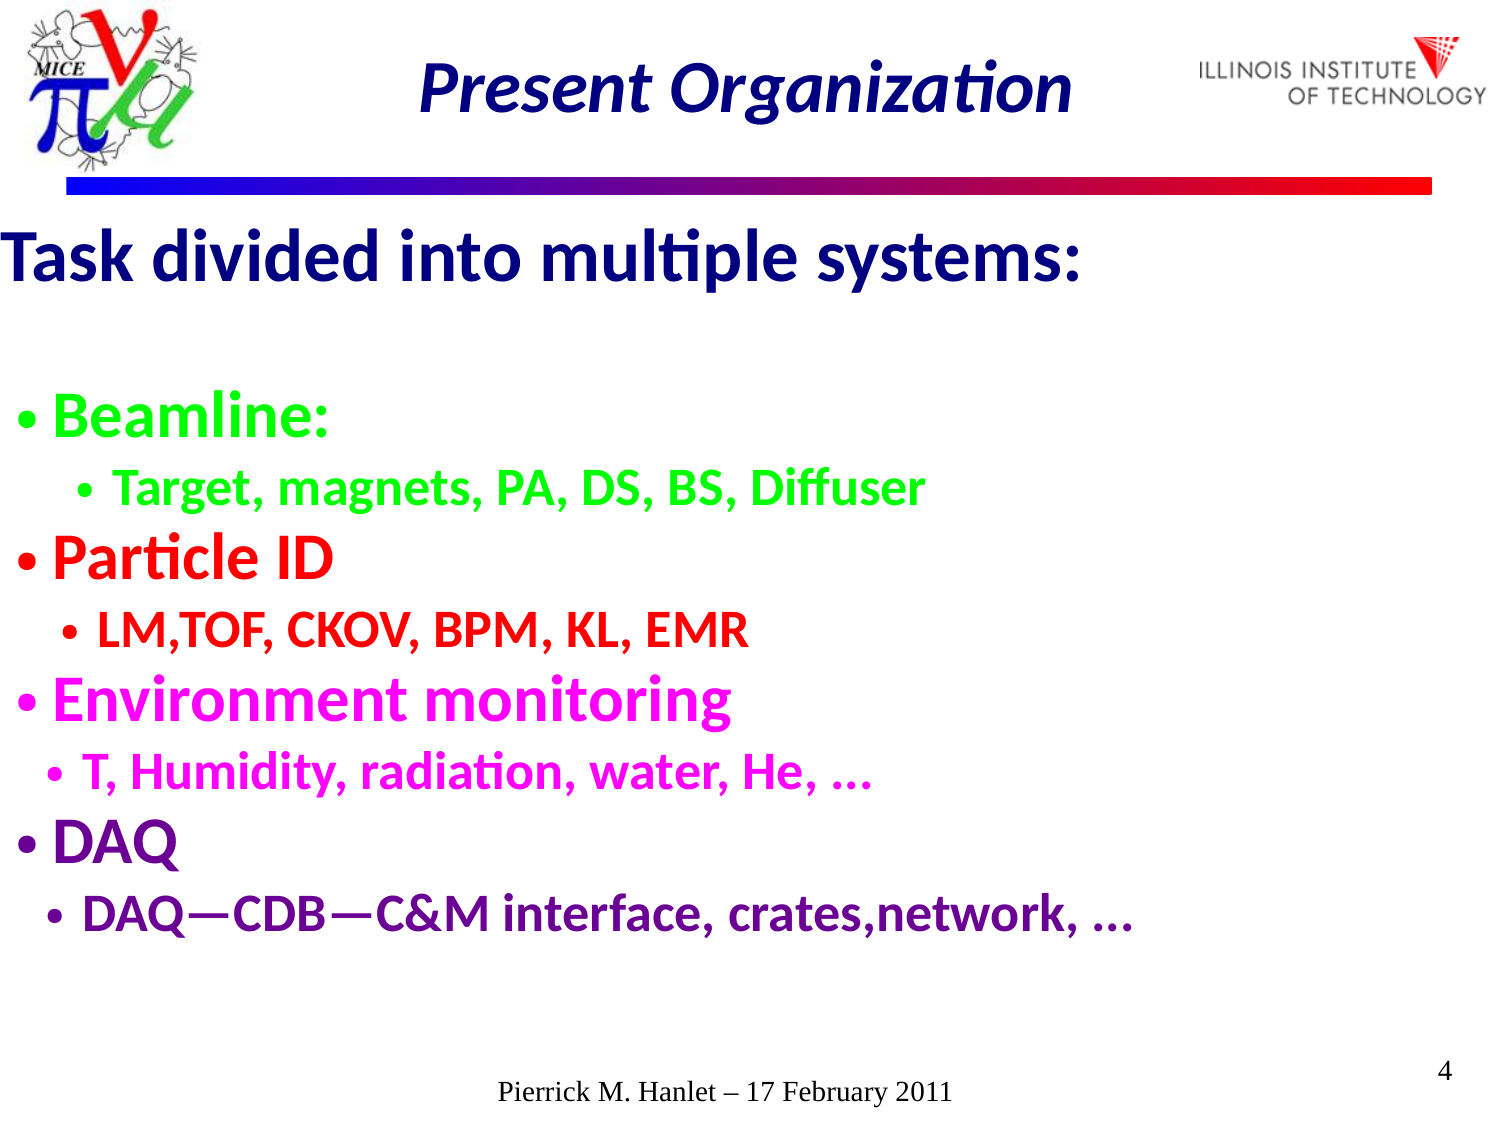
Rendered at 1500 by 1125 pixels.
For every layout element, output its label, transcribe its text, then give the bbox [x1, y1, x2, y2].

picture [24, 0, 201, 175]
text_box Task divided into multiple systems: Beamline: Target, magnets, PA, DS, BS, Diffuser Particle ID LM,TOF, CKOV, BPM, KL, EMR Environment monitoring T, Humidity, radiation, water, He, ... DAQ DAQ—CDB—C&M interface, crates,network, ... [0, 224, 1500, 1121]
picture [1259, 37, 1500, 113]
title Present Organization [234, 32, 1259, 157]
